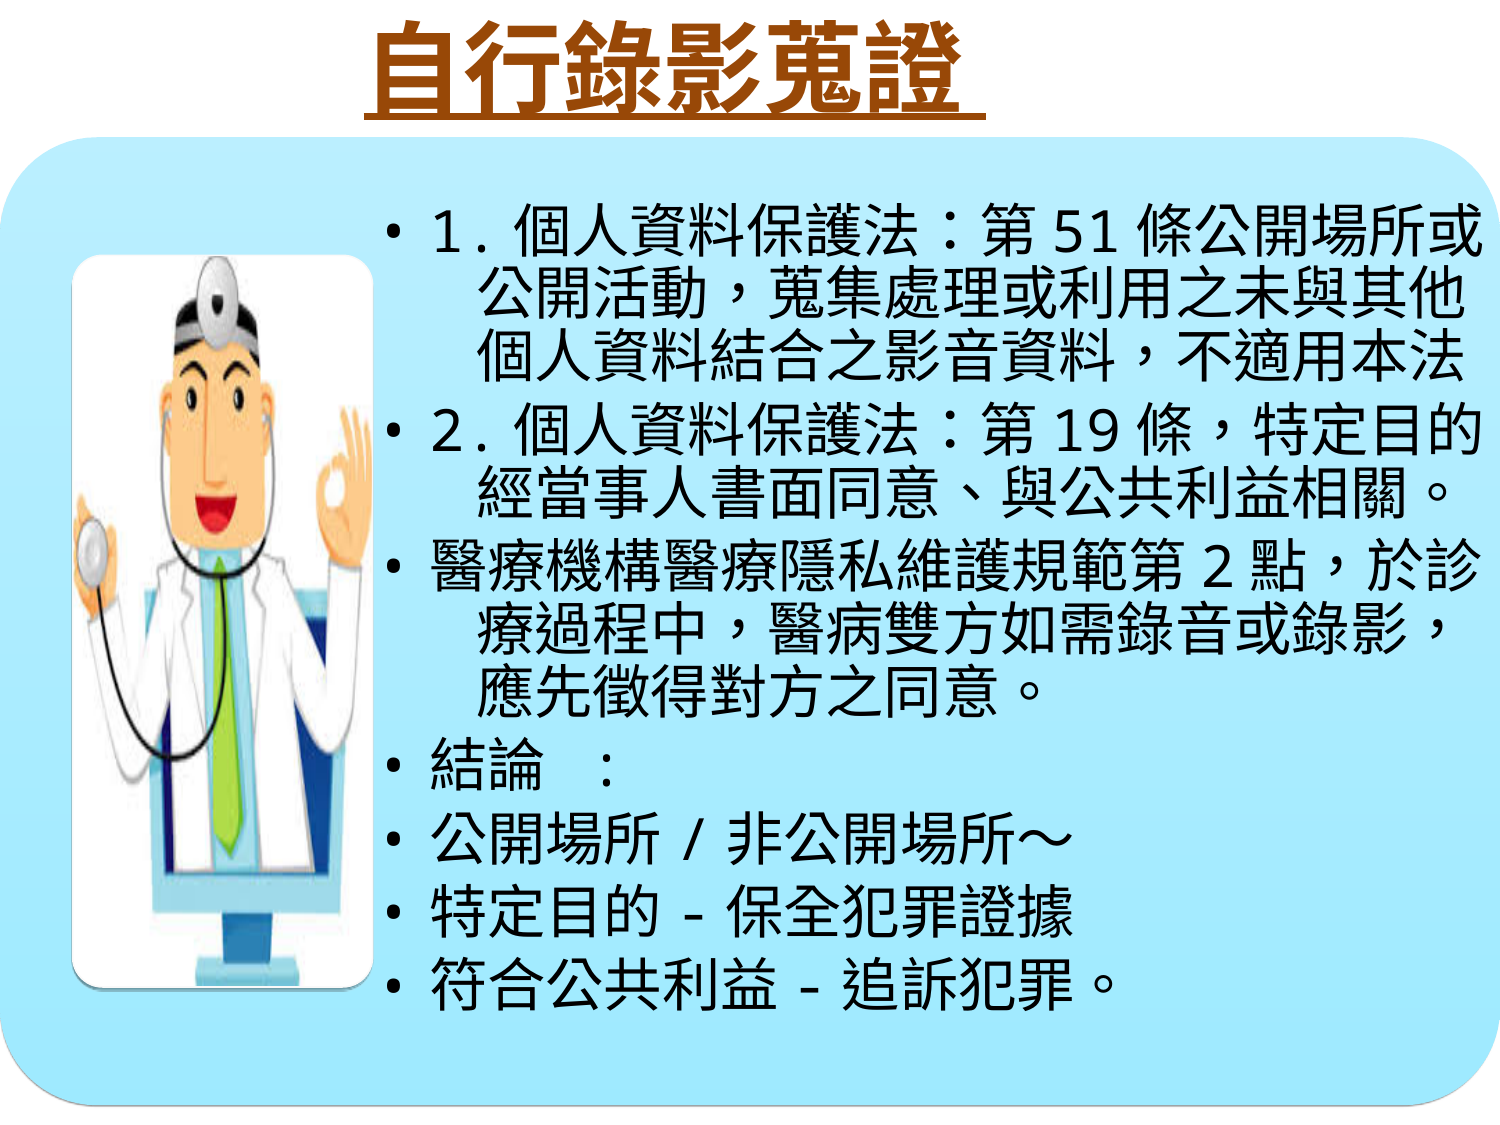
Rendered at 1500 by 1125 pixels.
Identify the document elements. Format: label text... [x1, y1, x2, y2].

title 自行錄影蒐證 [0, 0, 1351, 160]
text_box 1.個人資料保護法：第51條公開場所或公開活動，蒐集處理或利用之未與其他個人資料結合之影音資料，不適用本法 2.個人資料保護法：第19條，特定目的、經當事人書面同意、與公共利益相關。 醫療機構醫療隱私維護規範第2點，於診療過程中，醫病雙方如需錄音或錄影，應先徵得對方之同意。 結論 : 公開場所/非公開場所～ 特定目的-保全犯罪證據 符合公共利益-追訴犯罪。 [0, 137, 1500, 1106]
text_box [72, 255, 373, 987]
